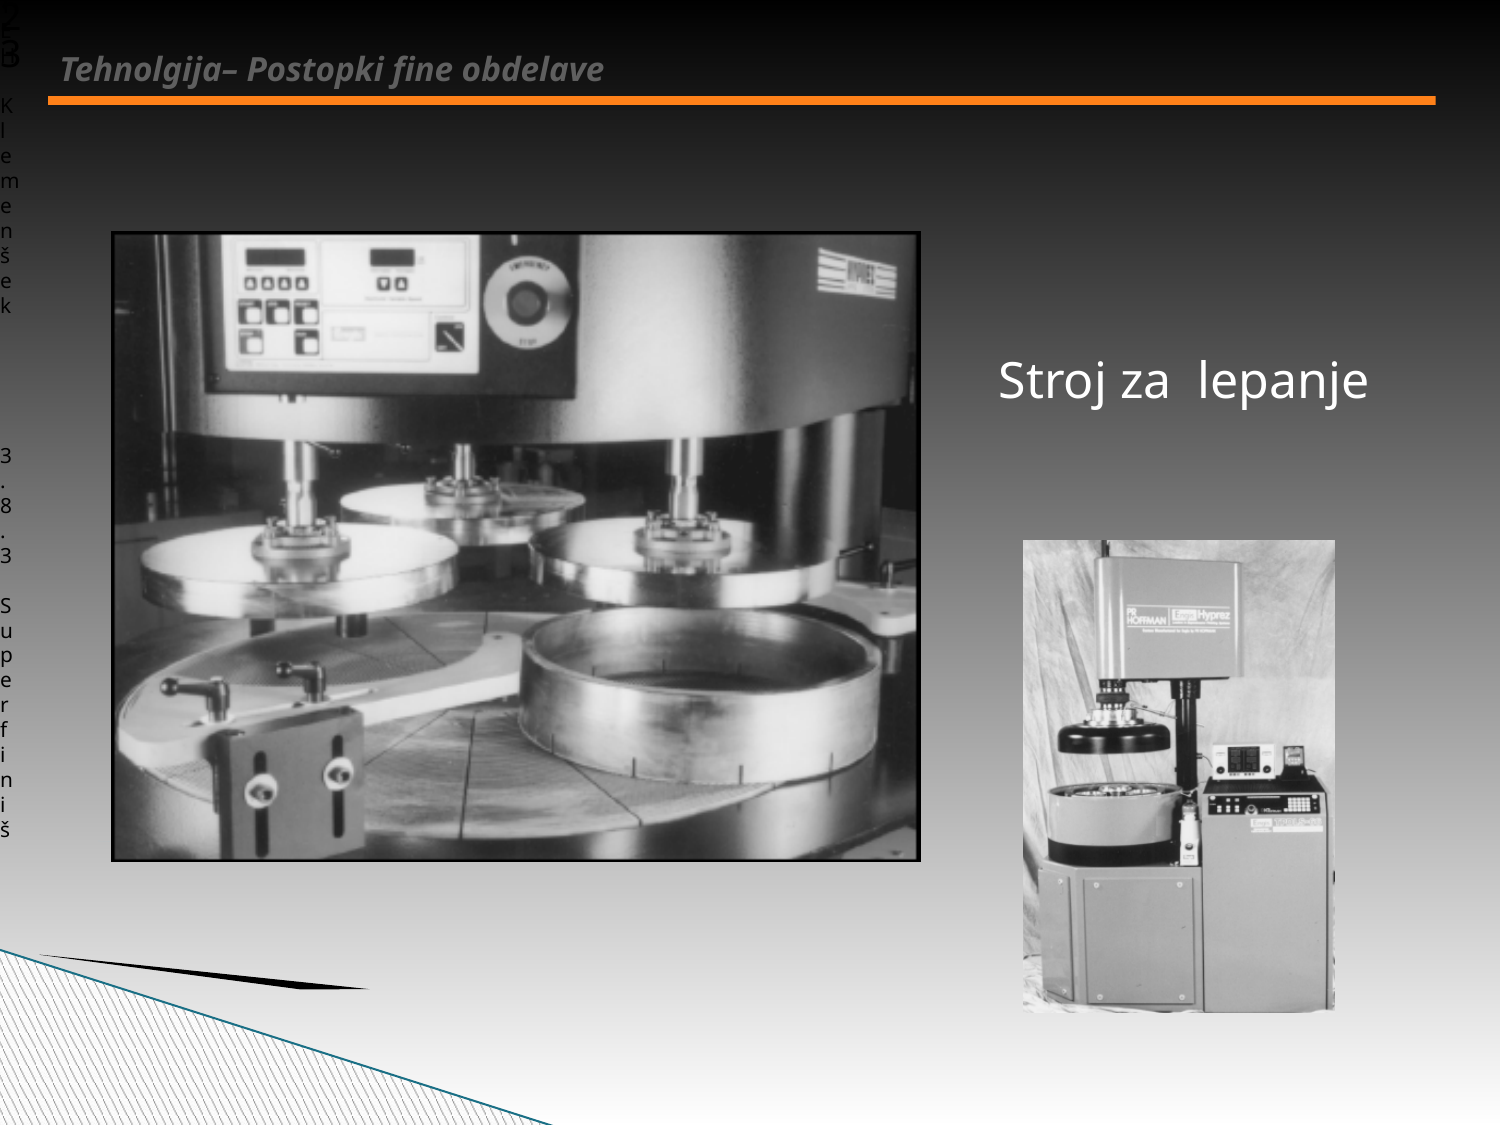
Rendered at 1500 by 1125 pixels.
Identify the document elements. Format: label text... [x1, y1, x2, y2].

picture [0, 952, 543, 1125]
text_box Stroj za lepanje [983, 341, 1385, 417]
picture [1023, 540, 1335, 1013]
picture [111, 231, 921, 862]
